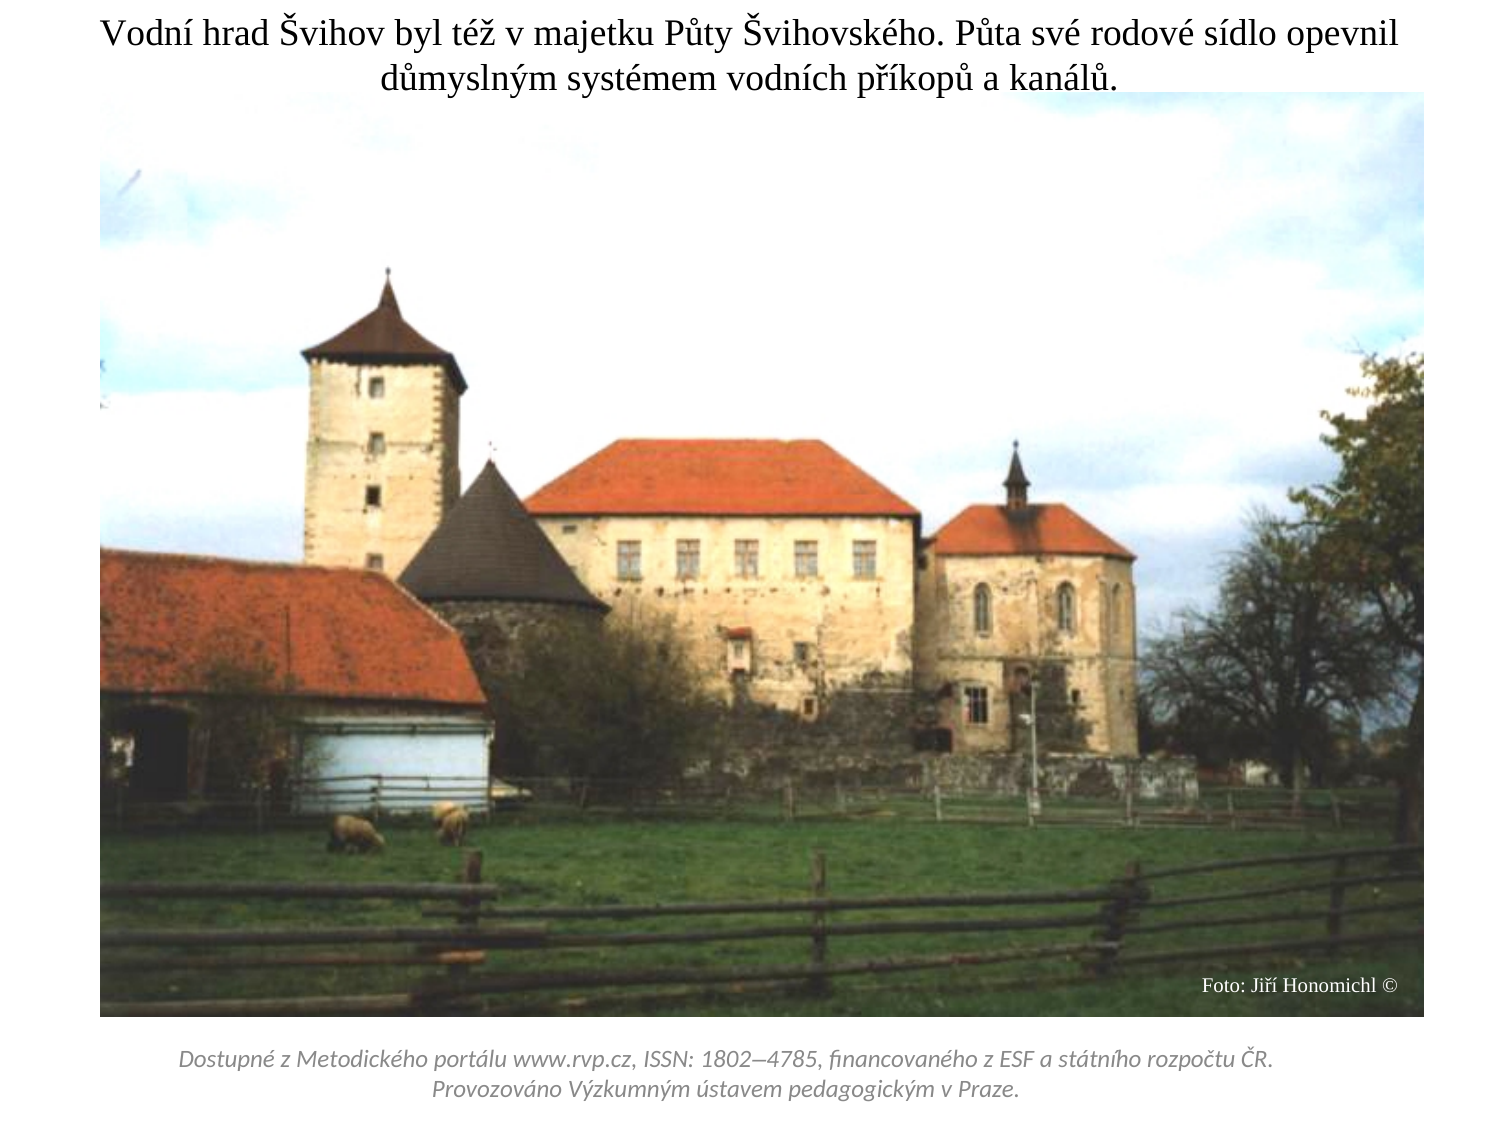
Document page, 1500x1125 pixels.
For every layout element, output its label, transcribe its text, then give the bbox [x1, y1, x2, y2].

text_box Dostupné z Metodického portálu www.rvp.cz, ISSN: 1802–4785, financovaného z ESF a státního rozpočtu ČR. Provozováno Výzkumným ústavem pedagogickým v Praze. [105, 1042, 1348, 1103]
text_box Foto: Jiří Honomichl © [1187, 963, 1419, 1005]
text_box Vodní hrad Švihov byl též v majetku Půty Švihovského. Půta své rodové sídlo opevnil důmyslným systémem vodních příkopů a kanálů. [0, 0, 1500, 106]
picture [100, 106, 1424, 1017]
